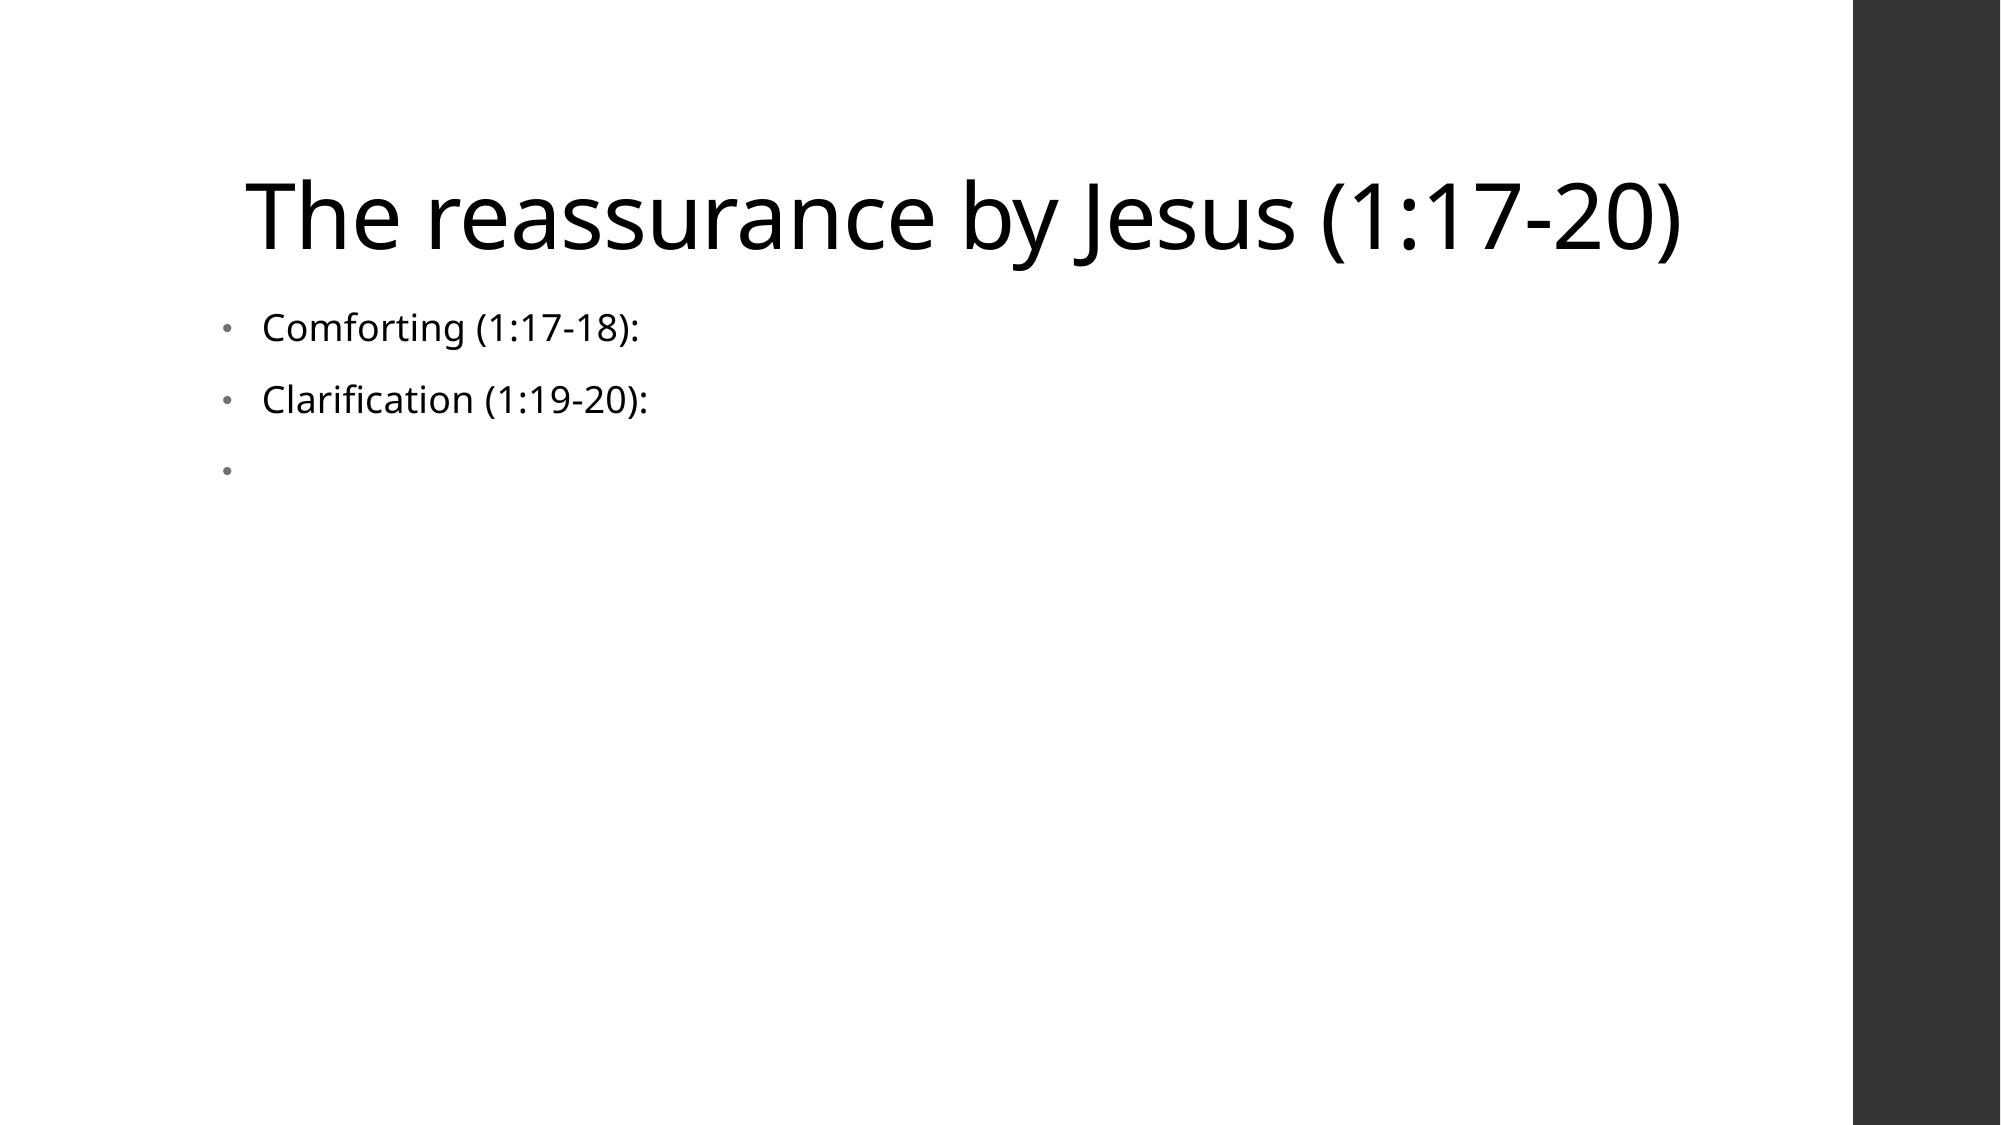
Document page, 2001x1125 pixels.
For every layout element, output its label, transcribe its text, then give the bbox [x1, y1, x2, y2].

title The reassurance by Jesus (1:17-20) [206, 60, 1797, 278]
list Comforting (1:17-18): Clarification (1:19-20): [206, 299, 1617, 1014]
